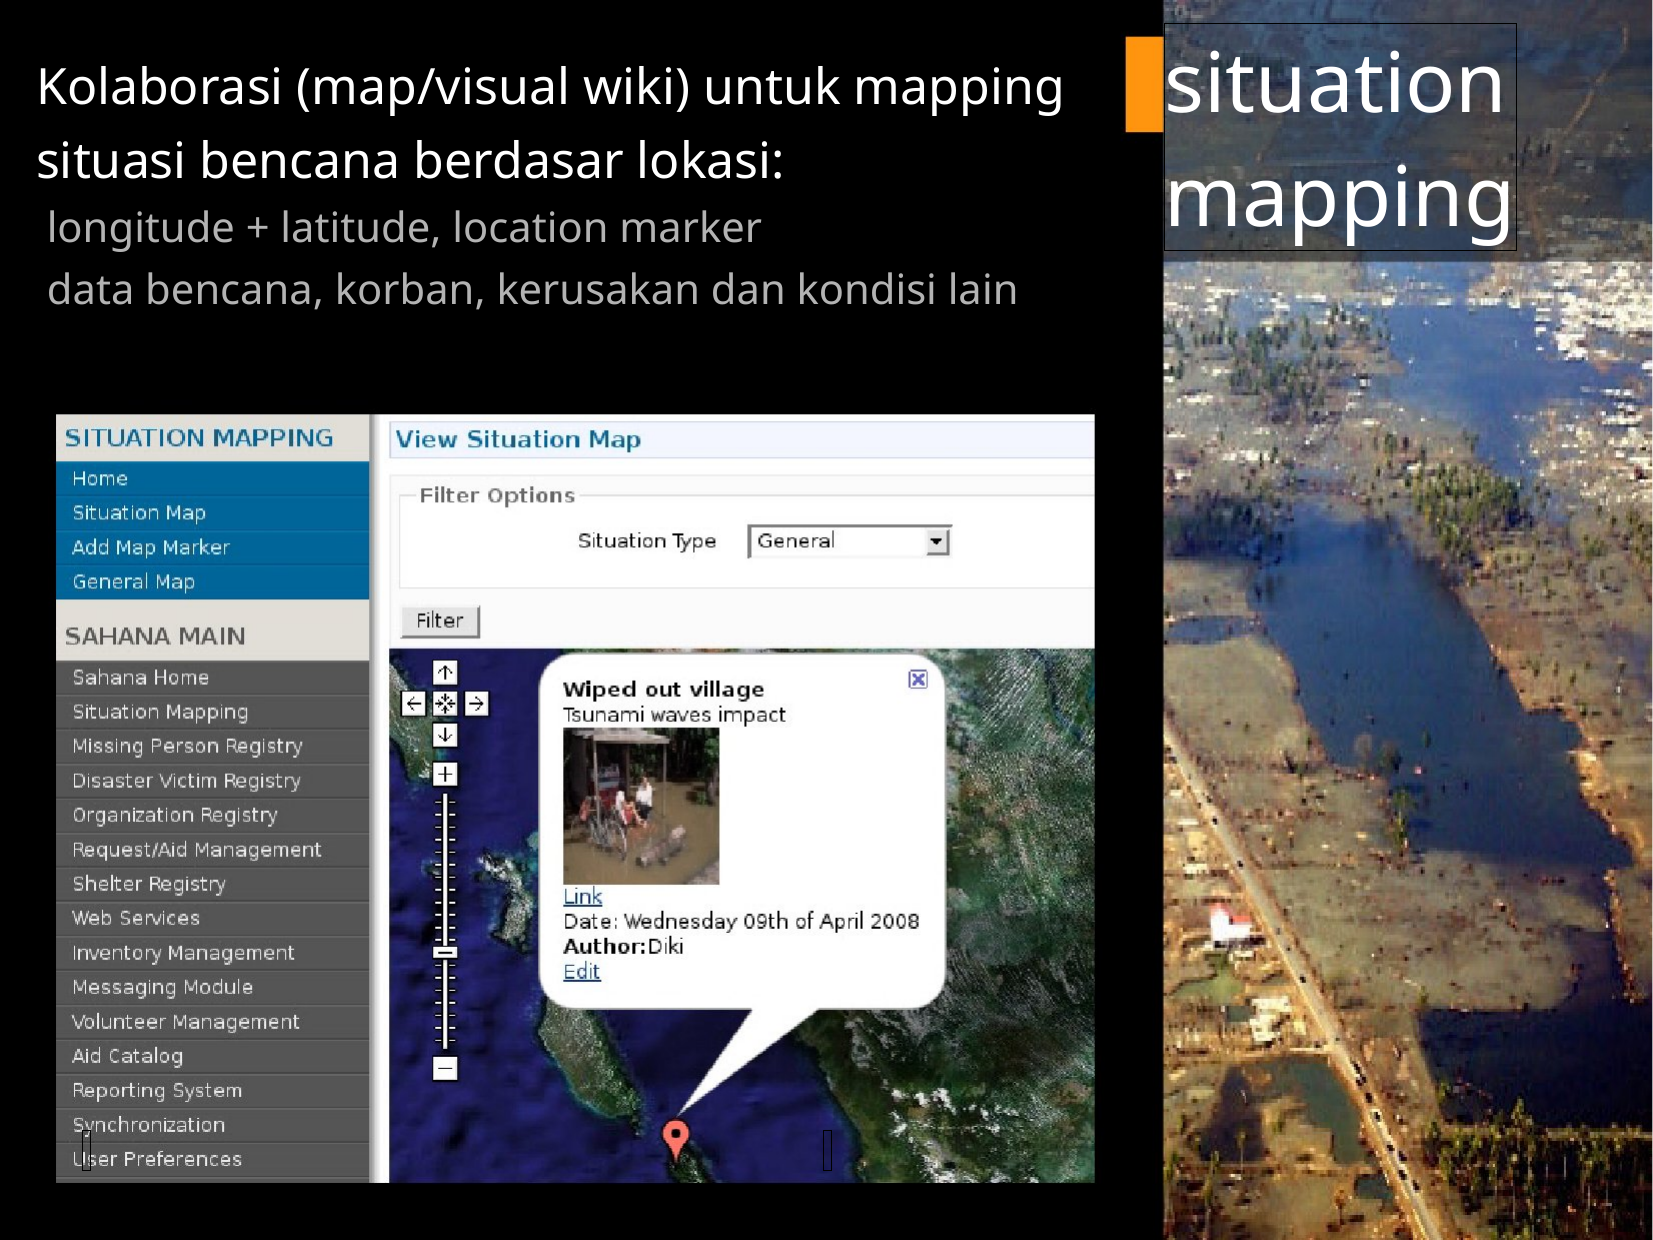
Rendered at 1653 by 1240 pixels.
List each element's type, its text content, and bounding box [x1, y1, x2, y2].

text_box Kolaborasi (map/visual wiki) untuk mapping situasi bencana berdasar lokasi: ­ longitude + latitude, location marker ­ data bencana, korban, kerusakan dan kondisi lain [36, 44, 1079, 318]
picture [0, 0, 1653, 1240]
text_box situation mapping [1164, 23, 1517, 251]
